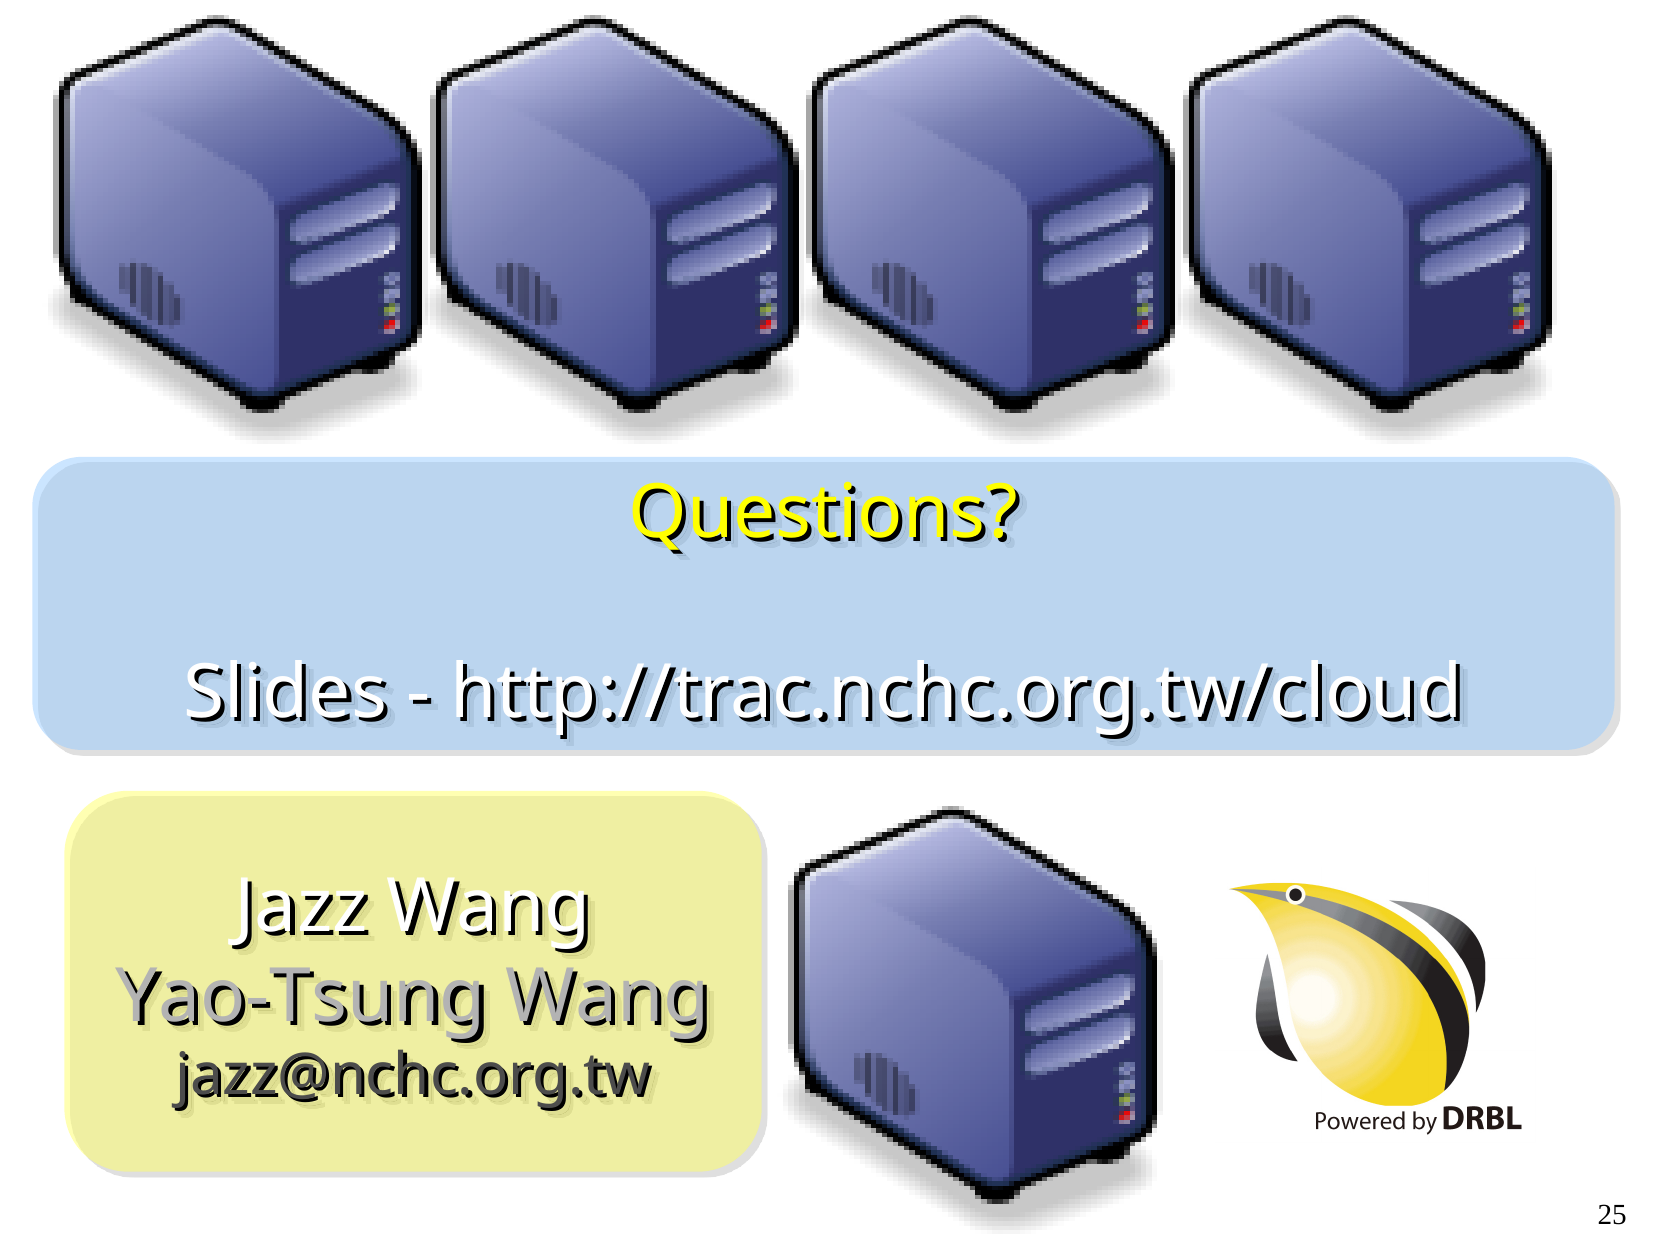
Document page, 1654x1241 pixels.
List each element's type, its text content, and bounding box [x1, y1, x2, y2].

picture [26, 2, 1596, 498]
picture [761, 793, 1202, 1238]
text_box Jazz Wang Yao-Tsung Wang jazz@nchc.org.tw [64, 790, 761, 1172]
picture [1215, 867, 1536, 1143]
text_box Questions? Slides - http://trac.nchc.org.tw/cloud [32, 456, 1615, 750]
